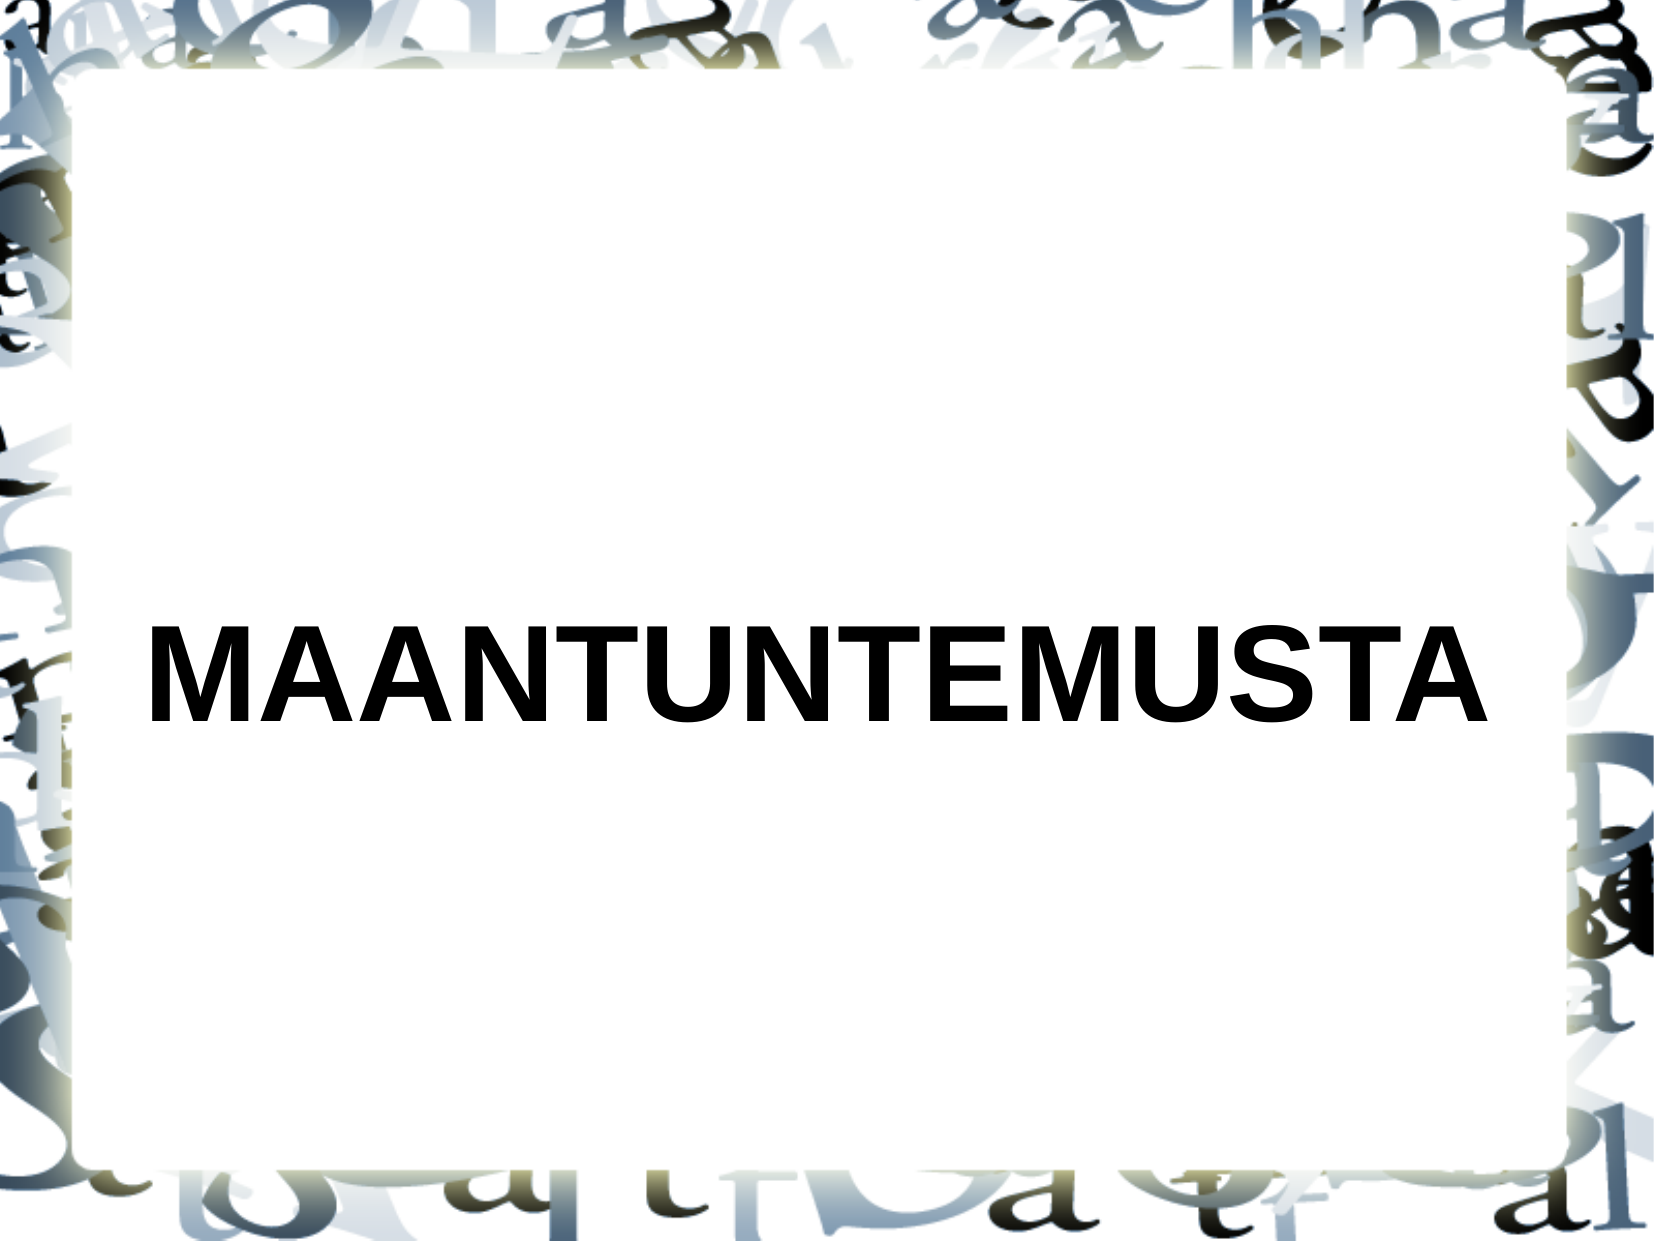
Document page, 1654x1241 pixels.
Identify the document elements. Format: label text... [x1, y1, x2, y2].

subtitle MAANTUNTEMUSTA [106, 321, 1530, 1021]
picture [0, 0, 1654, 1241]
